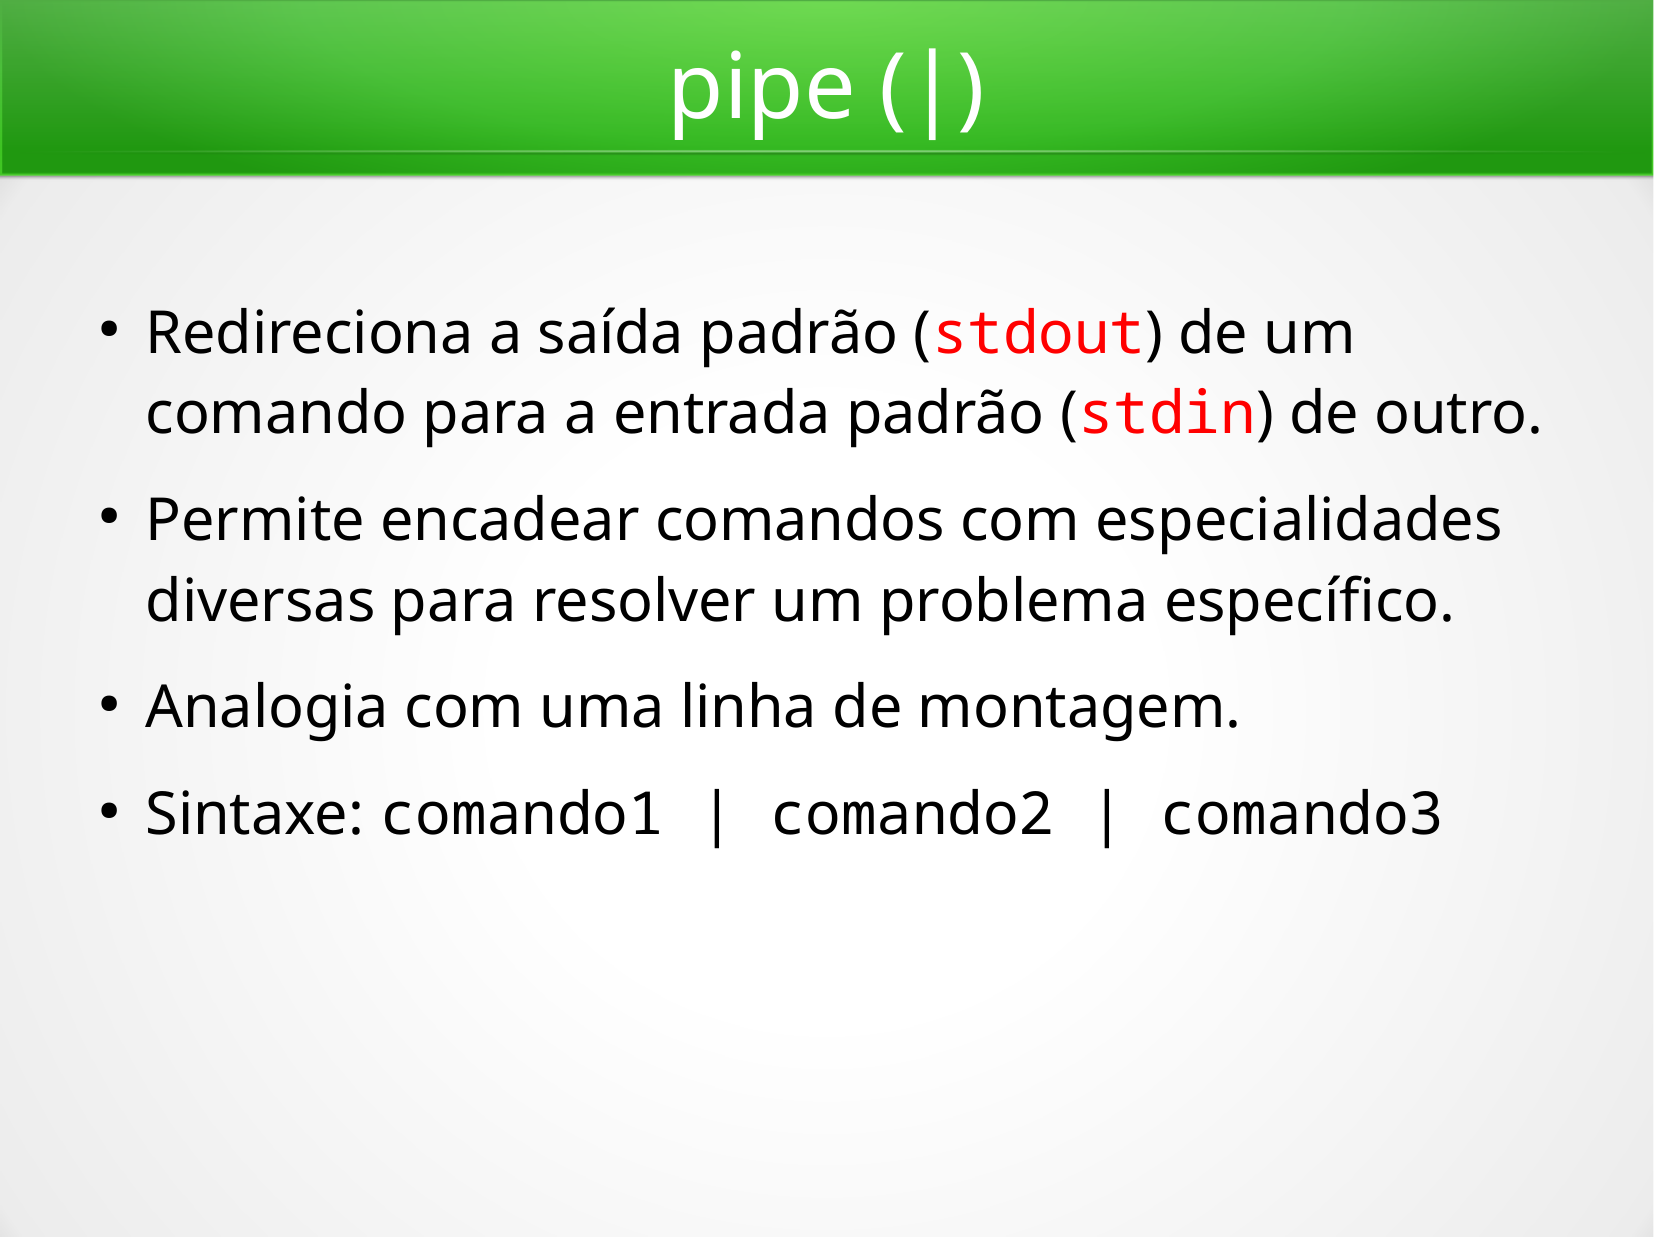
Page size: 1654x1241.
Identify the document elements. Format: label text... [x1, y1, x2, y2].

list Redireciona a saída padrão (stdout) de um comando para a entrada padrão (stdin) de outro. Permite encadear comandos com especialidades diversas para resolver um problema específico. Analogia com uma linha de montagem. Sintaxe: comando1 | comando2 | comando3 [82, 290, 1571, 1010]
title pipe (|) [82, 11, 1571, 154]
picture [0, 0, 1654, 1237]
